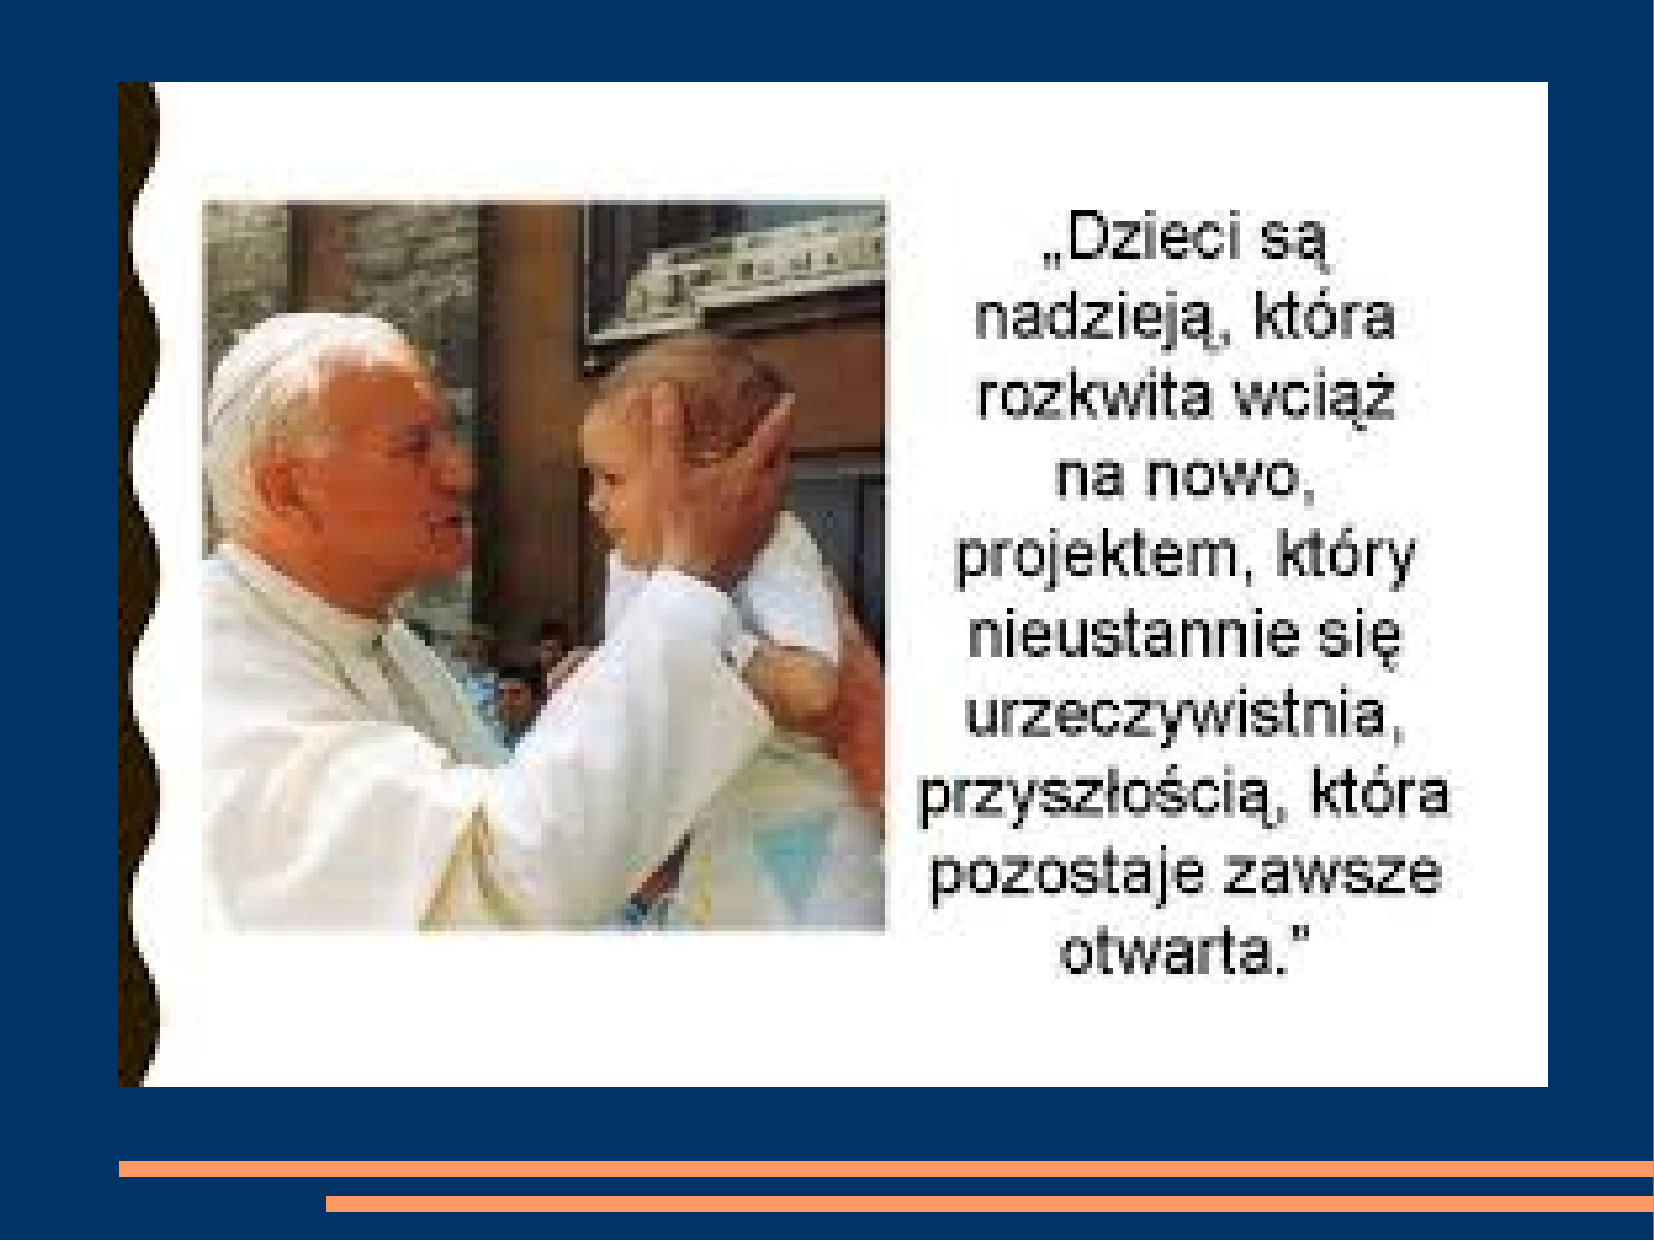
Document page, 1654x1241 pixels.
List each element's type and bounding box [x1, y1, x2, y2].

picture [118, 82, 1548, 1087]
